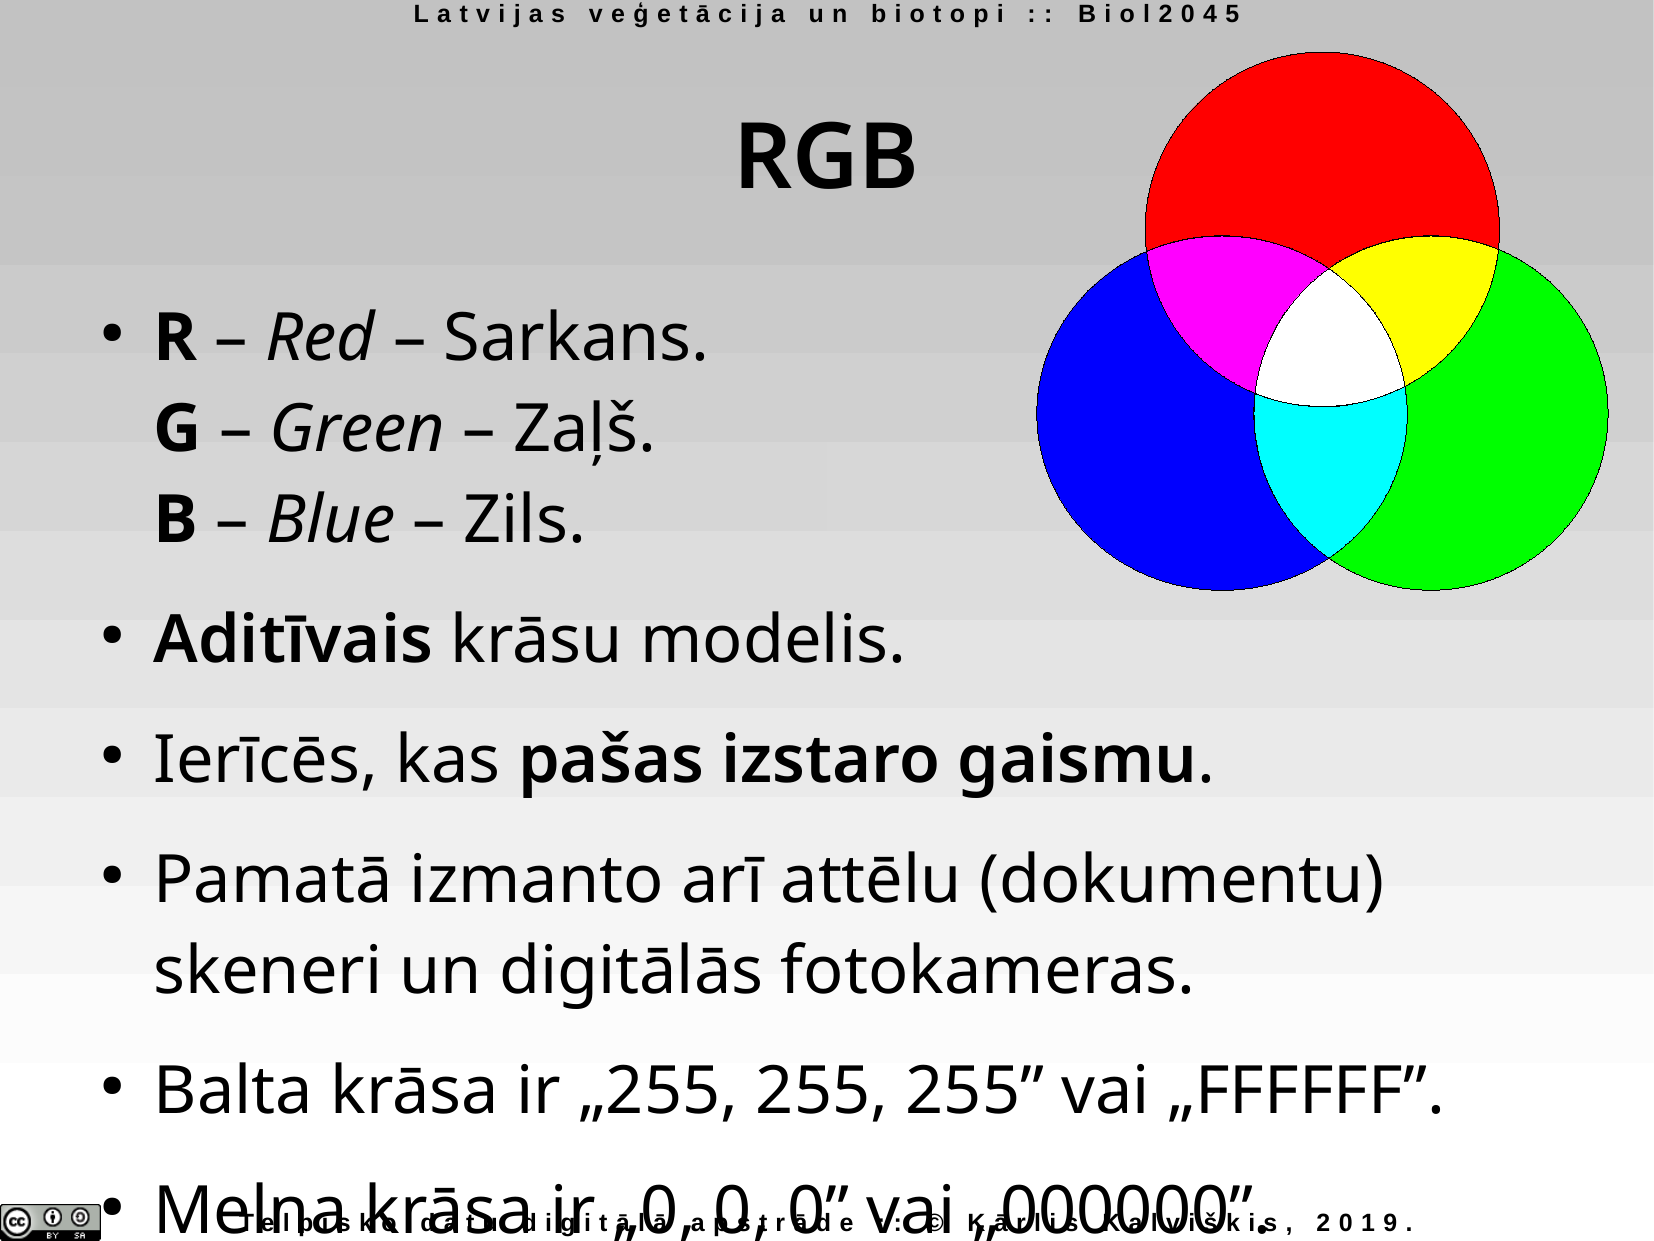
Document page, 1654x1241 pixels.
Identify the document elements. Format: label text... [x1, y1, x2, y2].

picture [1009, 1190, 1029, 1228]
picture [0, 0, 1654, 1241]
title RGB [29, 49, 1625, 258]
picture [619, 1230, 629, 1241]
list R – Red – Sarkans. G – Green – Zaļš. B – Blue – Zils. Aditīvais krāsu modelis. Ierīcēs, kas pašas izstaro gaismu. Pamatā izmanto arī attēlu (dokumentu) skeneri un digitālās fotokameras. Balta krāsa ir „255, 255, 255” vai „FFFFFF”. Melna krāsa ir „0, 0, 0” vai „000000”. [82, 289, 1571, 1163]
text_box [1036, 52, 1609, 591]
